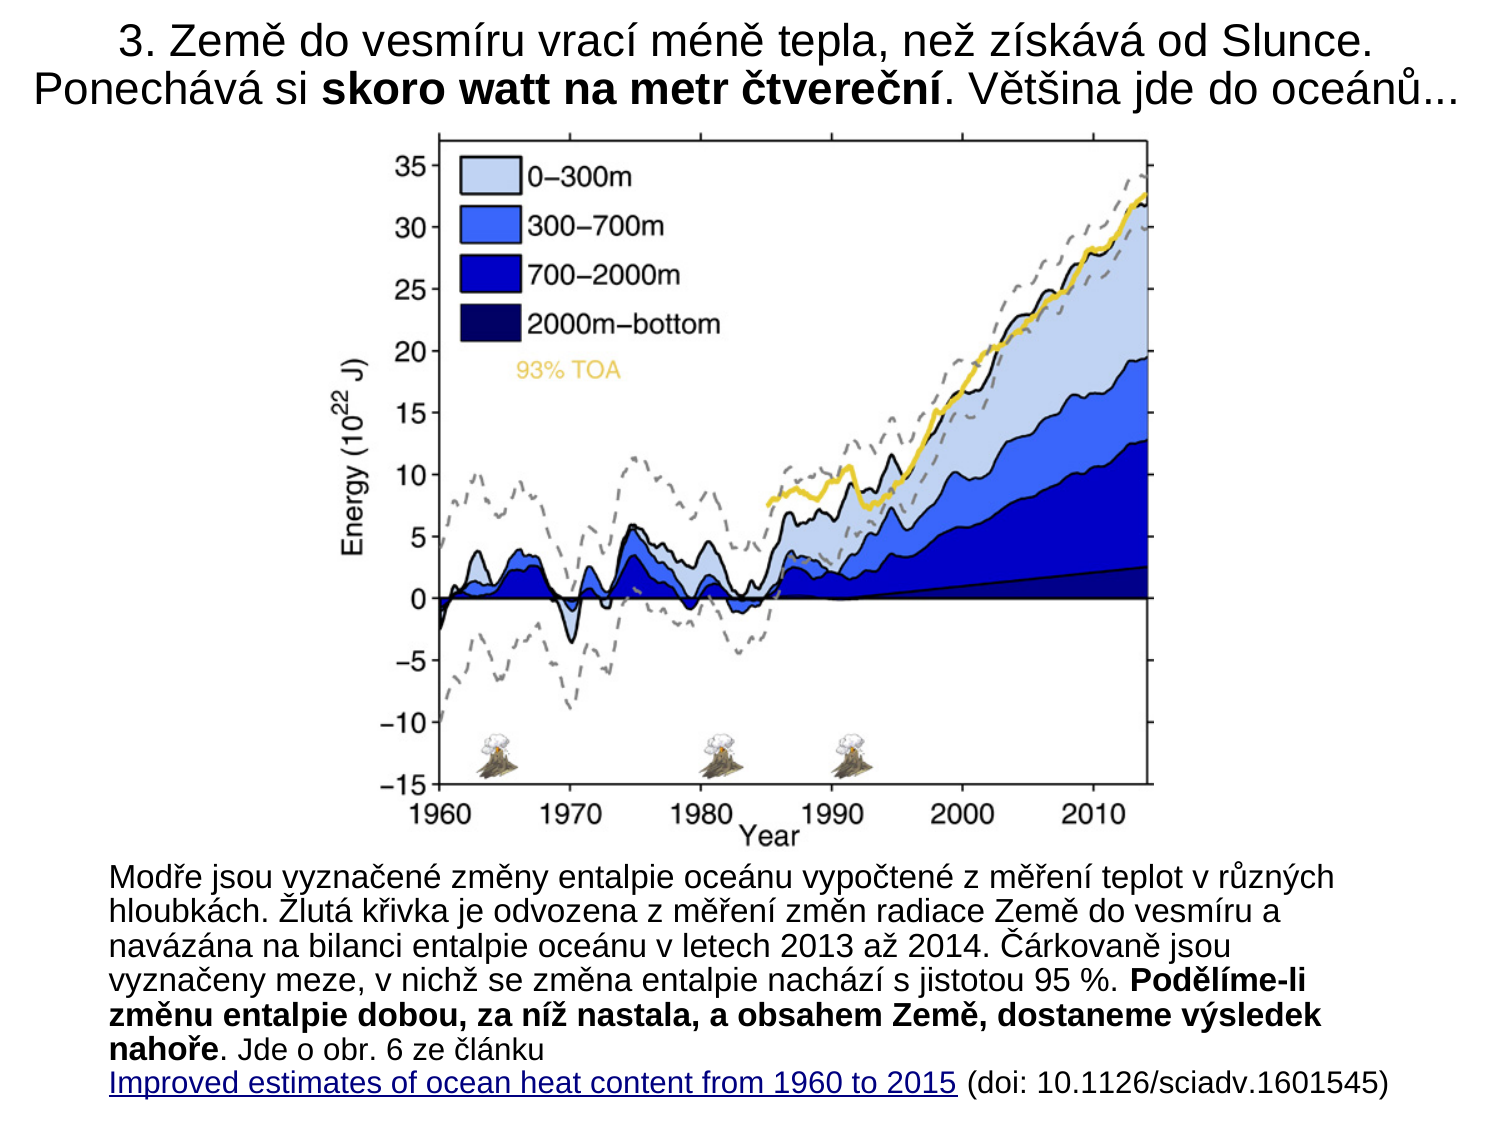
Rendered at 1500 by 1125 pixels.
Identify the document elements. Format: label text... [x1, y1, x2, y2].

title 3. Země do vesmíru vrací méně tepla, než získává od Slunce. Ponechává si skoro watt na metr čtvereční. Většina jde do oceánů... [5, 16, 1489, 117]
picture [328, 131, 1154, 852]
list Modře jsou vyznačené změny entalpie oceánu vypočtené z měření teplot v různých hloubkách. Žlutá křivka je odvozena z měření změn radiace Země do vesmíru a navázána na bilanci entalpie oceánu v letech 2013 až 2014. Čárkovaně jsou vyznačeny meze, v nichž se změna entalpie nachází s jistotou 95 %. Podělíme-li změnu entalpie dobou, za níž nastala, a obsahem Země, dostaneme výsledek nahoře. Jde o obr. 6 ze článku Improved estimates of ocean heat content from 1960 to 2015 (doi: 10.1126/sciadv.1601545) [52, 860, 1394, 1107]
